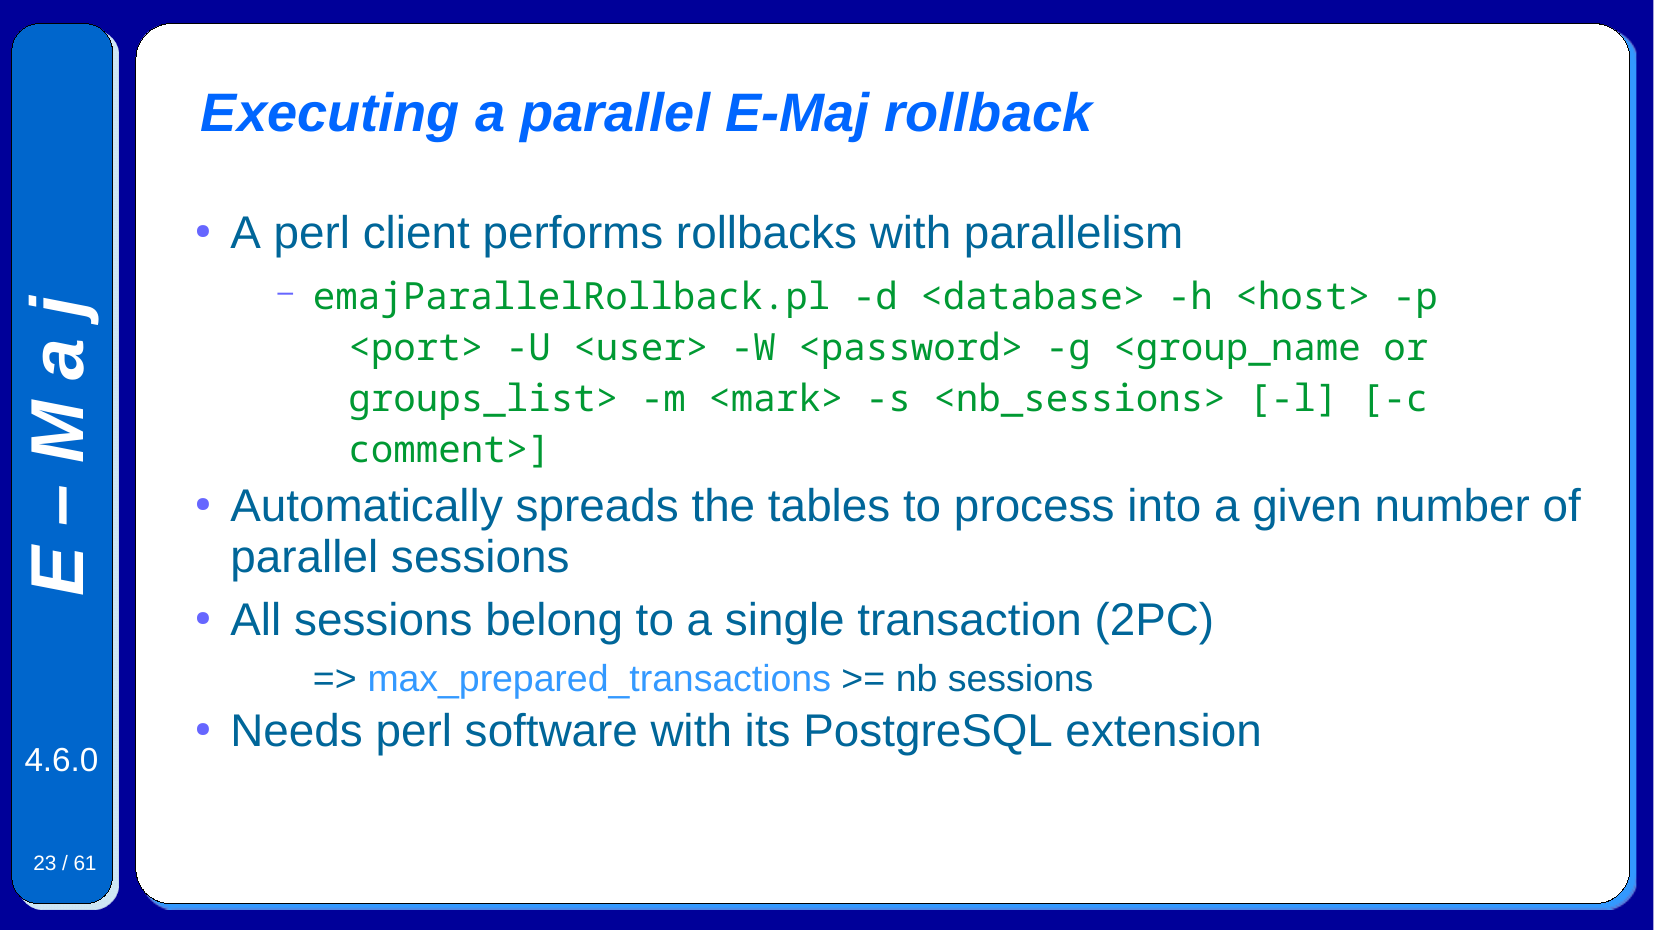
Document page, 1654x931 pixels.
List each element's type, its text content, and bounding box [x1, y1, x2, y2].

title Executing a parallel E-Maj rollback [200, 34, 1575, 191]
list A perl client performs rollbacks with parallelism emajParallelRollback.pl -d <database> -h <host> -p <port> -U <user> -W <password> -g <group_name or groups_list> -m <mark> -s <nb_sessions> [-l] [-c comment>] Automatically spreads the tables to process into a given number of parallel sessions All sessions belong to a single transaction (2PC) => max_prepared_transactions >= nb sessions Needs perl software with its PostgreSQL extension [177, 206, 1587, 827]
